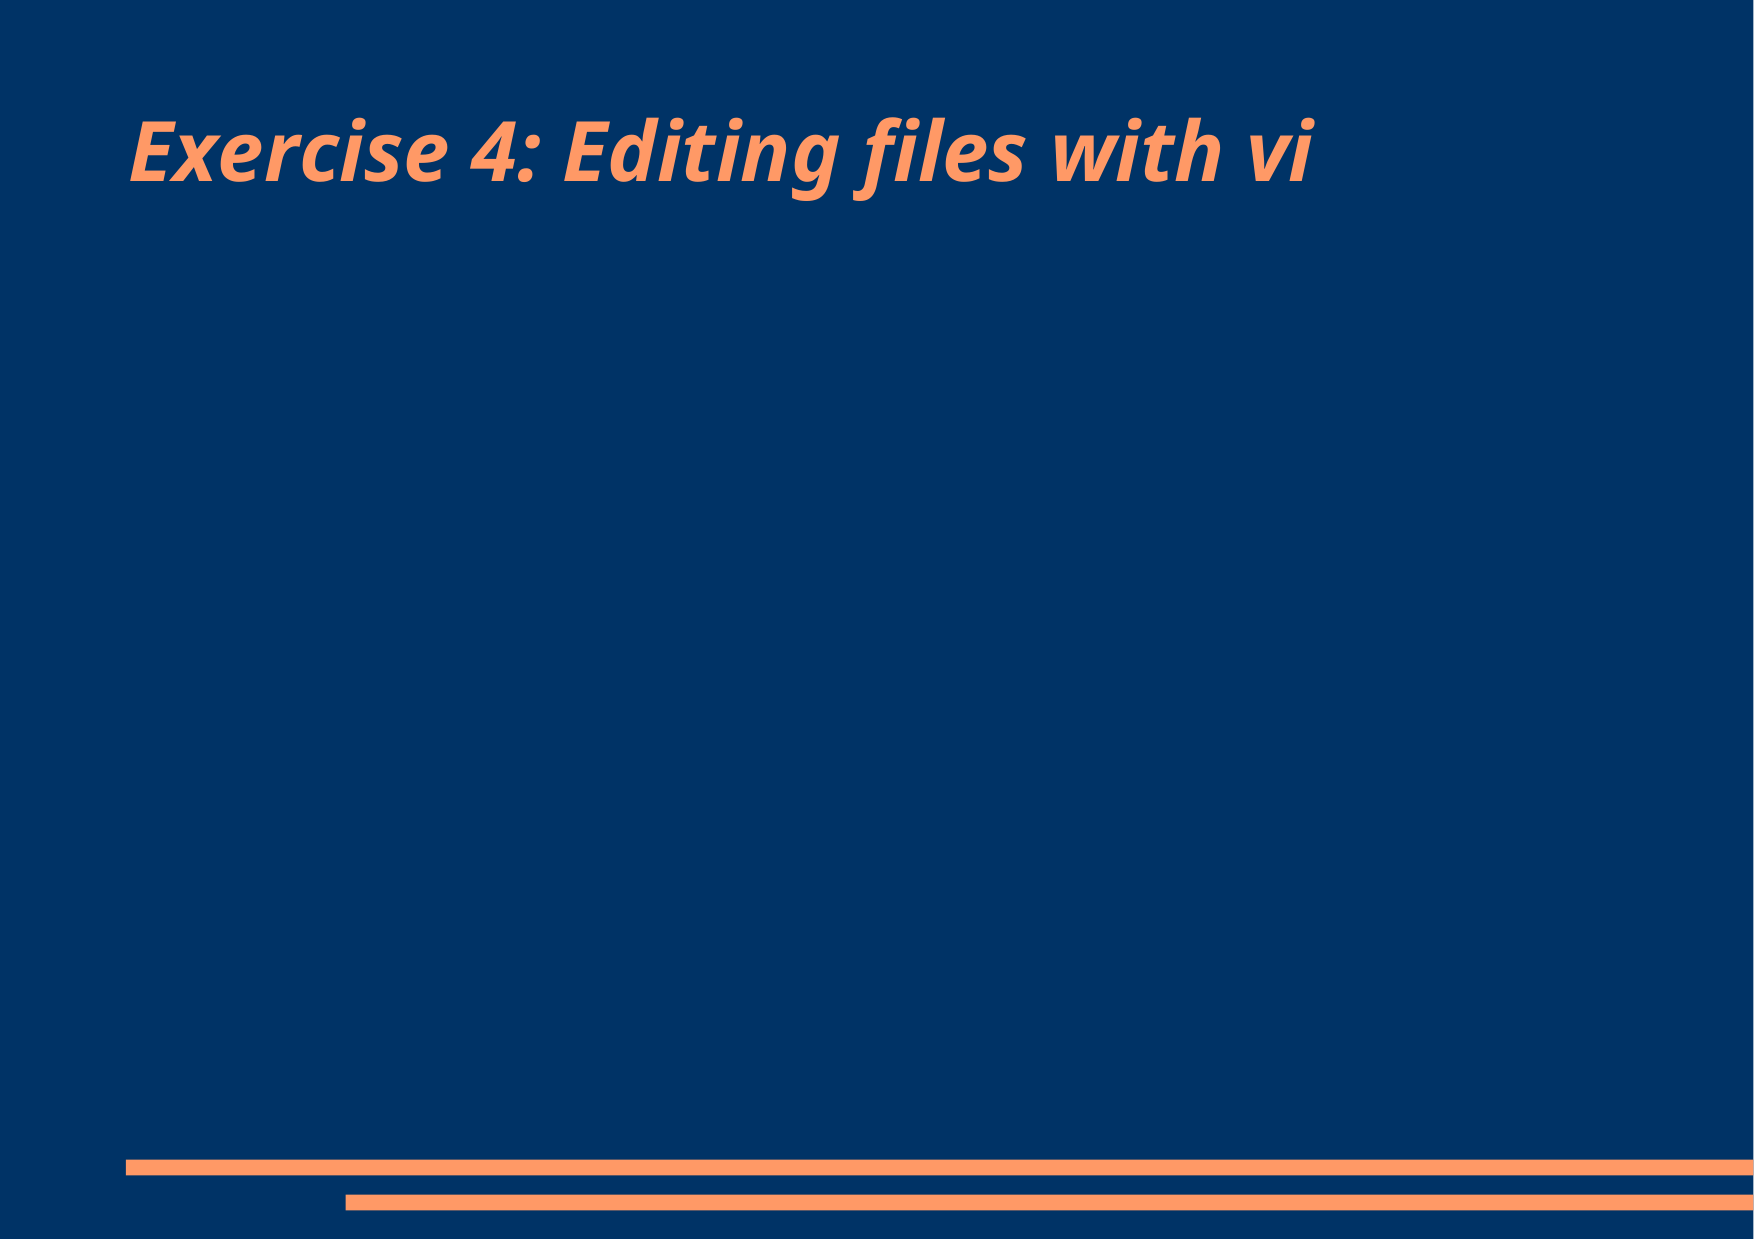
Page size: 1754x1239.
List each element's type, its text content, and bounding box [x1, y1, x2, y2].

title Exercise 4: Editing files with vi [128, 46, 1627, 253]
